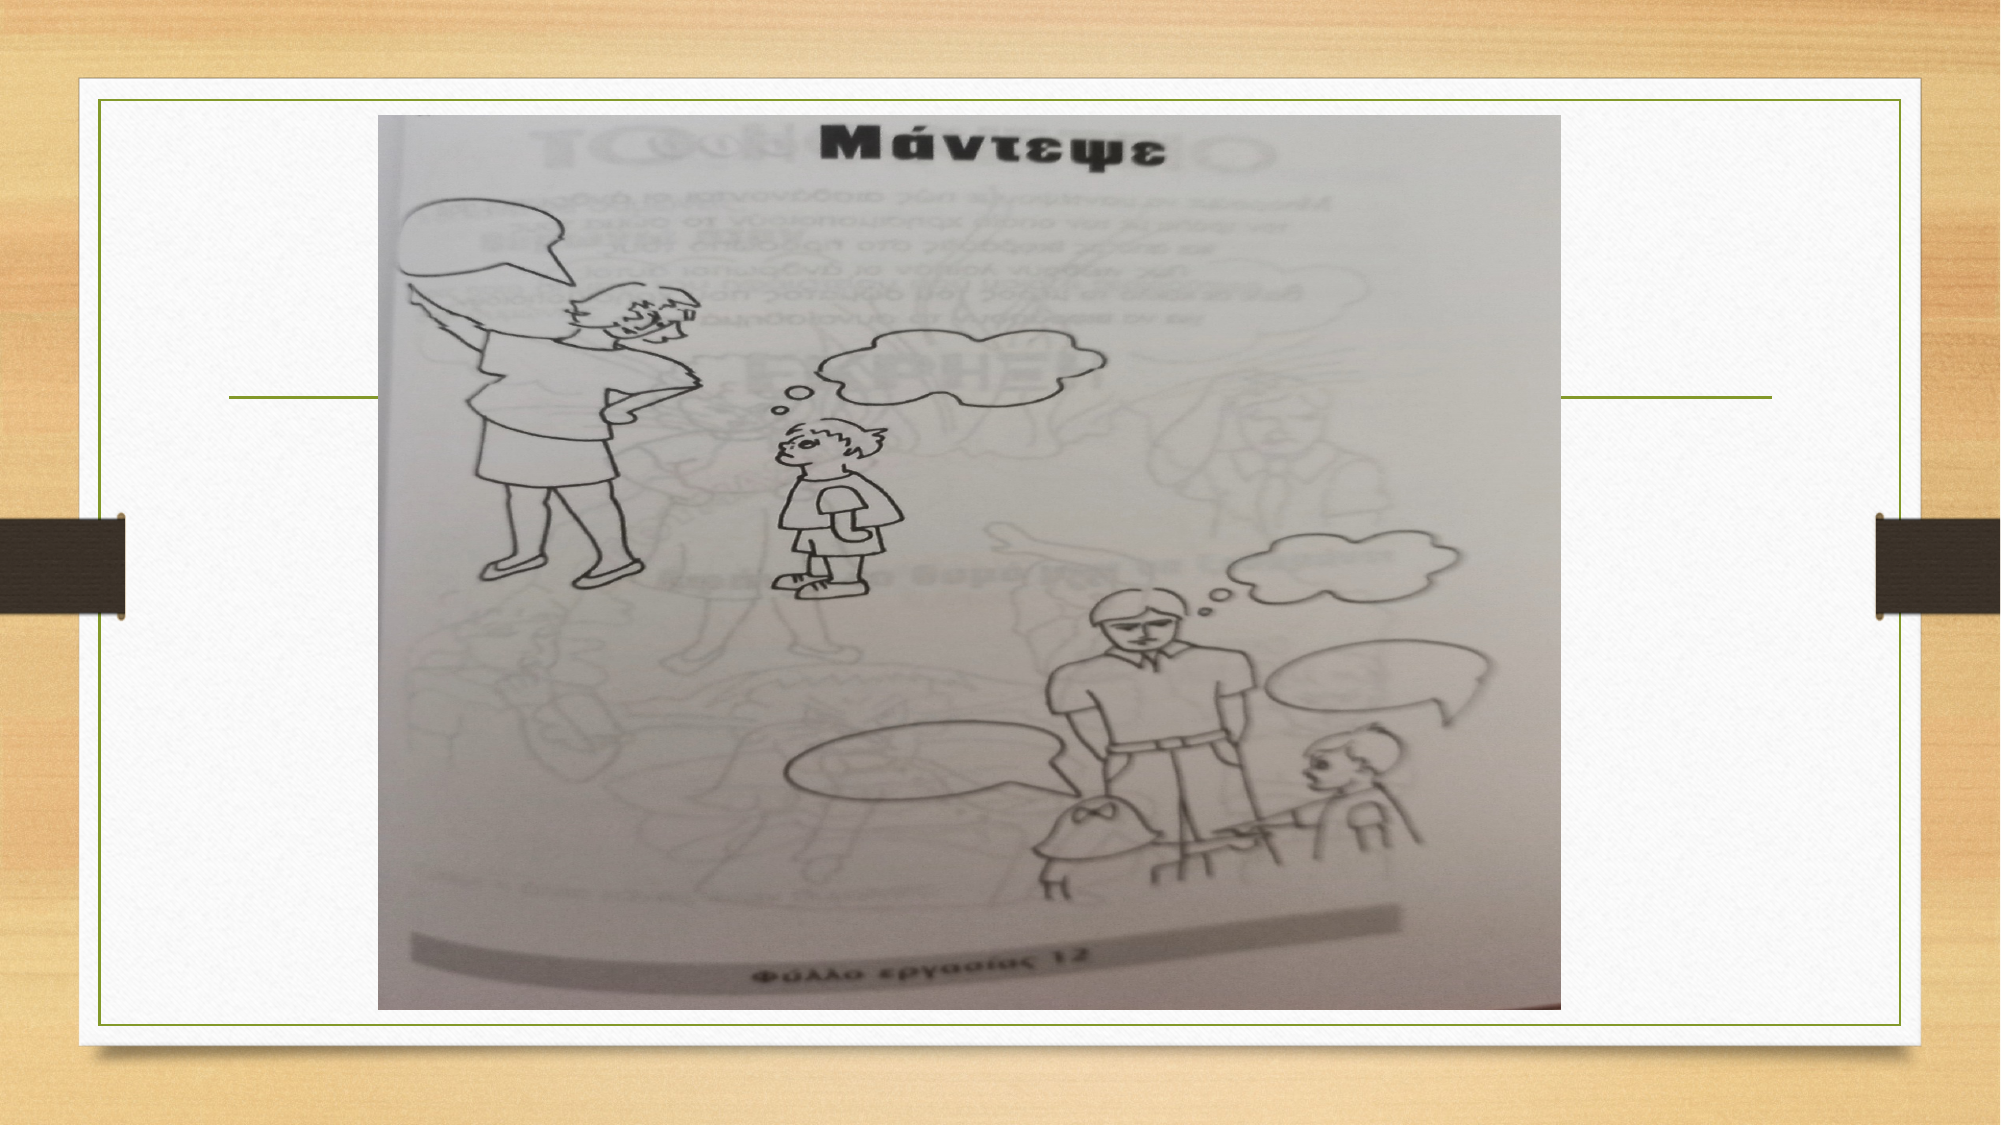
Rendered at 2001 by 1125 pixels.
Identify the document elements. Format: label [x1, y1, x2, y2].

picture [378, 115, 1561, 1010]
